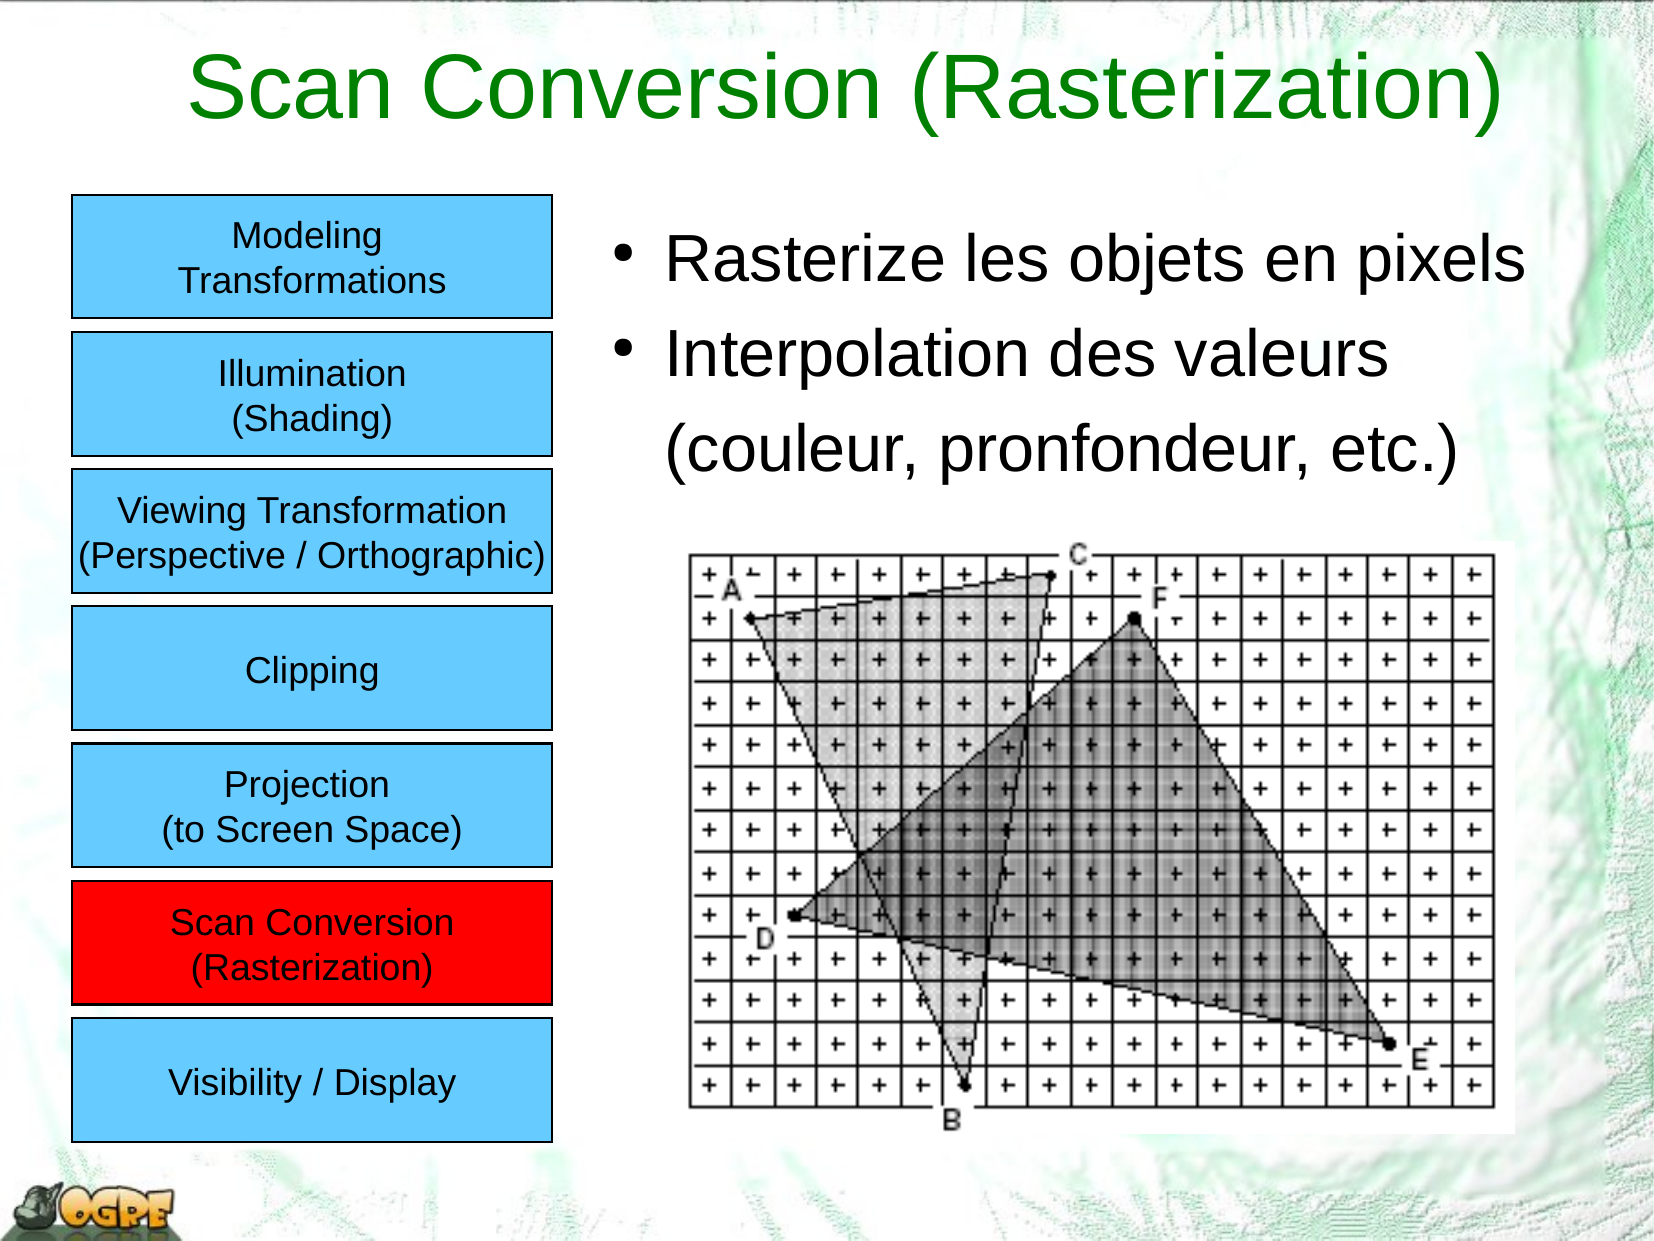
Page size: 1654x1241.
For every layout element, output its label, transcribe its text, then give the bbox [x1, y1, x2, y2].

list Rasterize les objets en pixels Interpolation des valeurs (couleur, pronfondeur, etc.) [579, 206, 1595, 589]
picture [0, 0, 1654, 1241]
text_box Viewing Transformation (Perspective / Orthographic) [72, 469, 553, 593]
text_box Visibility / Display [72, 1018, 553, 1143]
text_box Illumination (Shading) [72, 331, 553, 456]
text_box Projection (to Screen Space) [72, 743, 553, 868]
text_box Clipping [72, 606, 553, 731]
text_box Scan Conversion (Rasterization) [72, 880, 553, 1005]
title Scan Conversion (Rasterization) [68, 0, 1625, 165]
text_box Modeling Transformations [72, 194, 553, 319]
